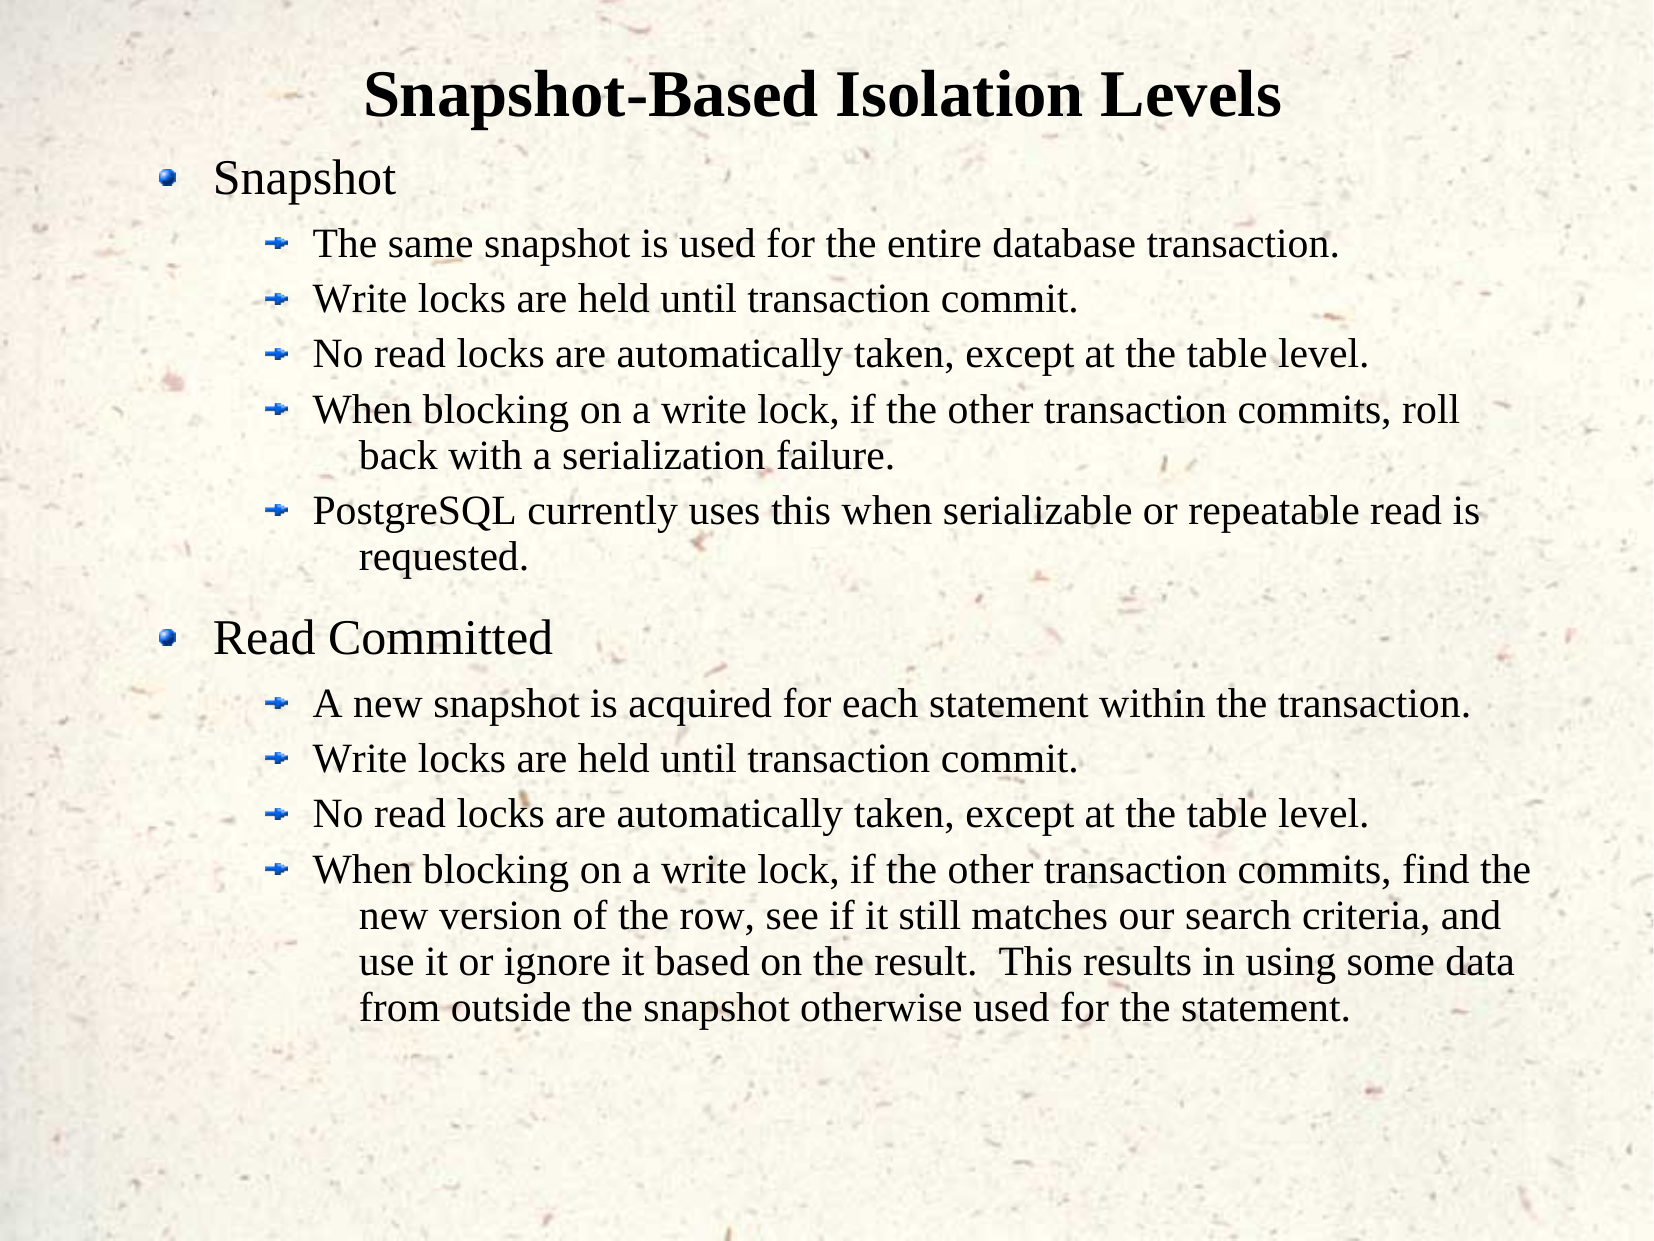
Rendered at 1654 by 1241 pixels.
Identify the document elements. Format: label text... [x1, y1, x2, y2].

picture [0, 0, 1654, 1241]
list Snapshot The same snapshot is used for the entire database transaction. Write locks are held until transaction commit. No read locks are automatically taken, except at the table level. When blocking on a write lock, if the other transaction commits, roll back with a serialization failure. PostgreSQL currently uses this when serializable or repeatable read is requested. Read Committed A new snapshot is acquired for each statement within the transaction. Write locks are held until transaction commit. No read locks are automatically taken, except at the table level. When blocking on a write lock, if the other transaction commits, find the new version of the row, see if it still matches our search criteria, and use it or ignore it based on the result. This results in using some data from outside the snapshot otherwise used for the statement. [142, 150, 1536, 1215]
title Snapshot-Based Isolation Levels [112, 37, 1535, 151]
